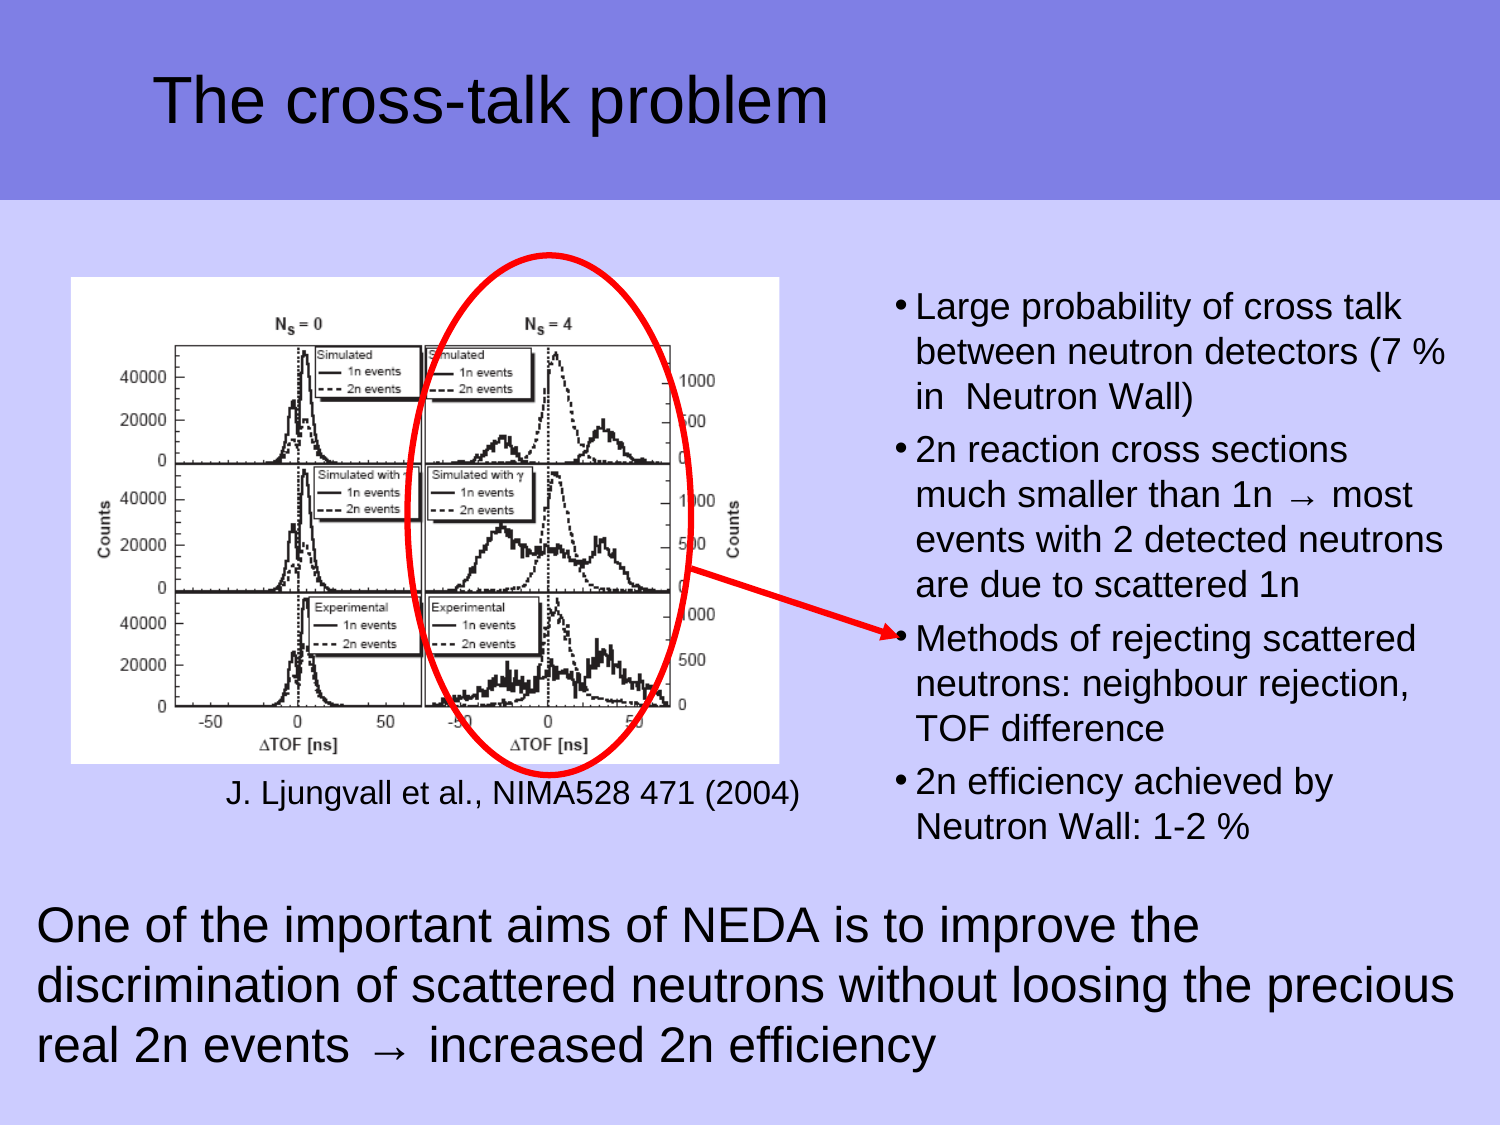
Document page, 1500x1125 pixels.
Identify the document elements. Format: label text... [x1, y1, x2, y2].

title The cross-talk problem [137, 24, 1500, 176]
text_box Large probability of cross talk between neutron detectors (7 % in Neutron Wall) 2n reaction cross sections much smaller than 1n → most events with 2 detected neutrons are due to scattered 1n Methods of rejecting scattered neutrons: neighbour rejection, TOF difference 2n efficiency achieved by Neutron Wall: 1-2 % [879, 274, 1463, 855]
text_box One of the important aims of NEDA is to improve the discrimination of scattered neutrons without loosing the precious real 2n events → increased 2n efficiency [21, 884, 1485, 1080]
text_box J. Ljungvall et al., NIMA528 471 (2004) [171, 763, 857, 819]
picture [612, 277, 780, 594]
picture [411, 277, 687, 763]
picture [70, 277, 498, 764]
picture [600, 573, 780, 763]
